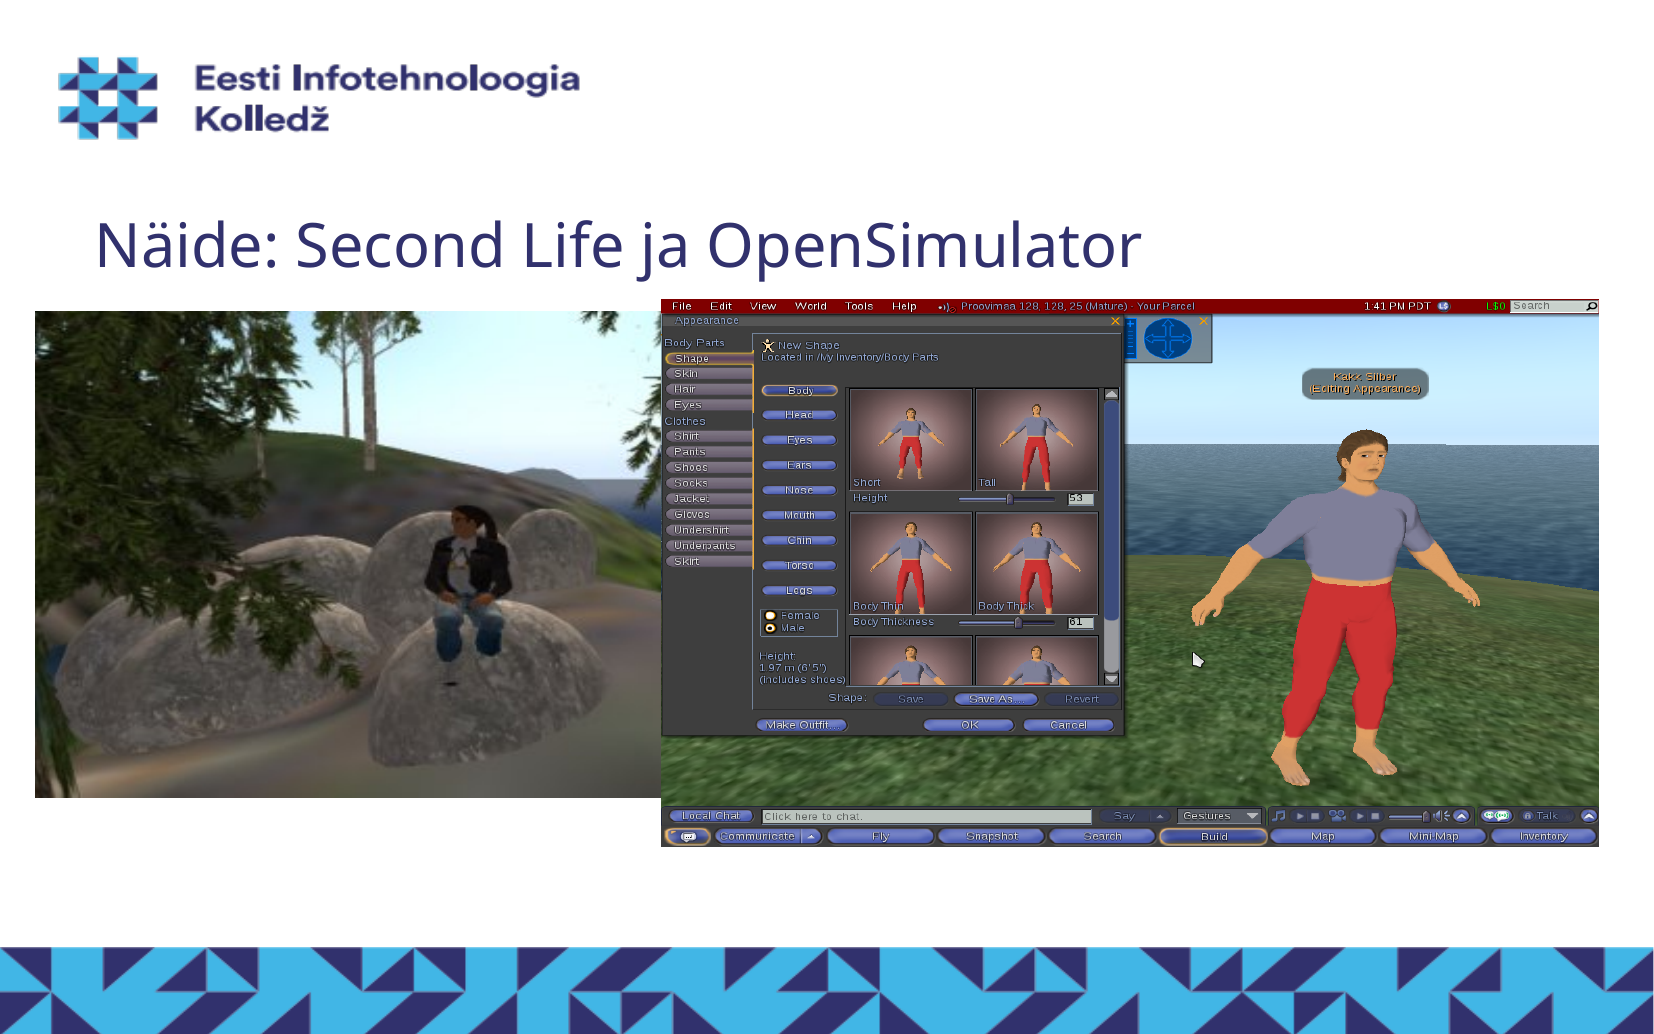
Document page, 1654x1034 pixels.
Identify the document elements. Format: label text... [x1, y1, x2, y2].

title Näide: Second Life ja OpenSimulator [94, 157, 1607, 330]
picture [35, 299, 1599, 847]
